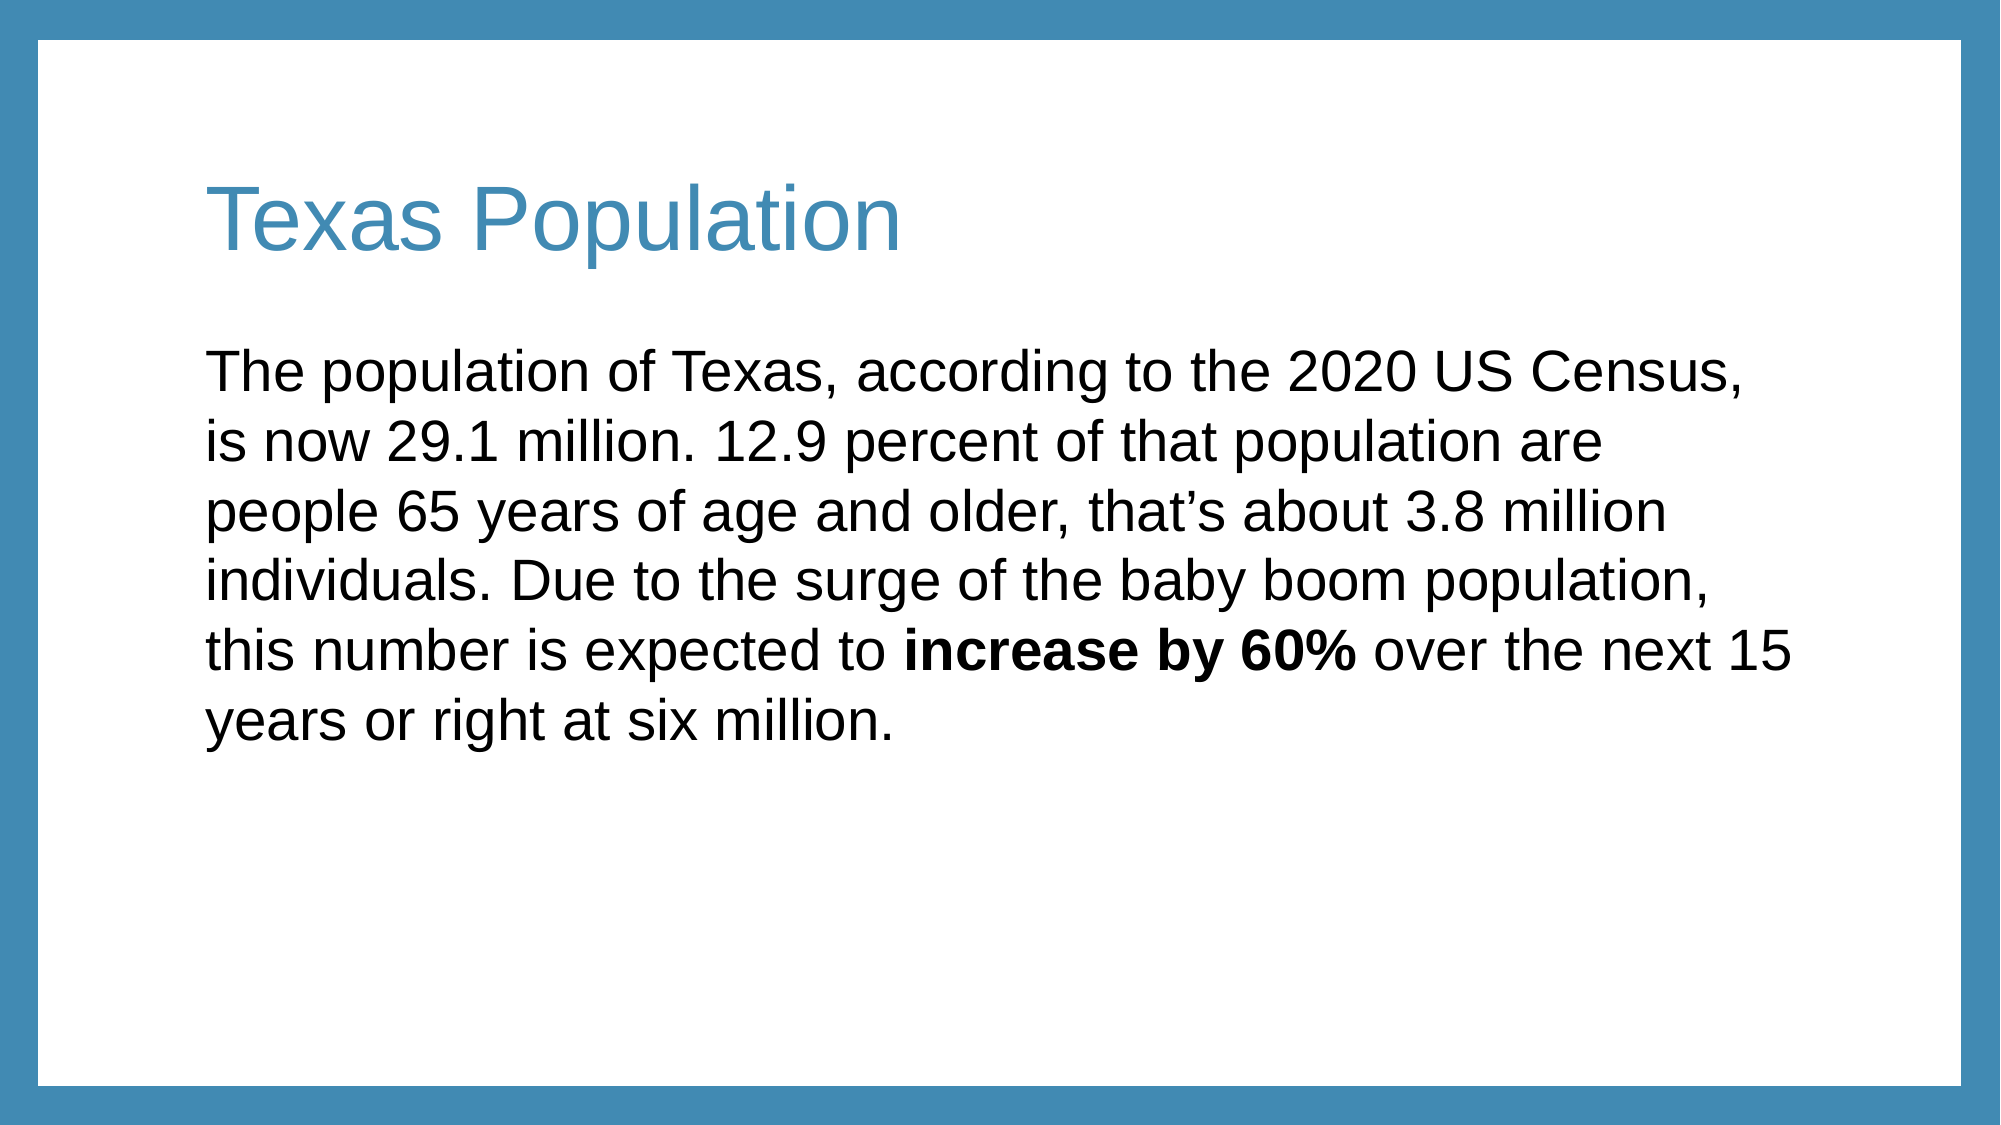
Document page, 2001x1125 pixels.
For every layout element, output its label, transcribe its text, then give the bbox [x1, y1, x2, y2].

title Texas Population [190, 112, 1810, 325]
list The population of Texas, according to the 2020 US Census, is now 29.1 million. 12.9 percent of that population are people 65 years of age and older, that’s about 3.8 million individuals. Due to the surge of the baby boom population, this number is expected to increase by 60% over the next 15 years or right at six million. [190, 325, 1810, 989]
